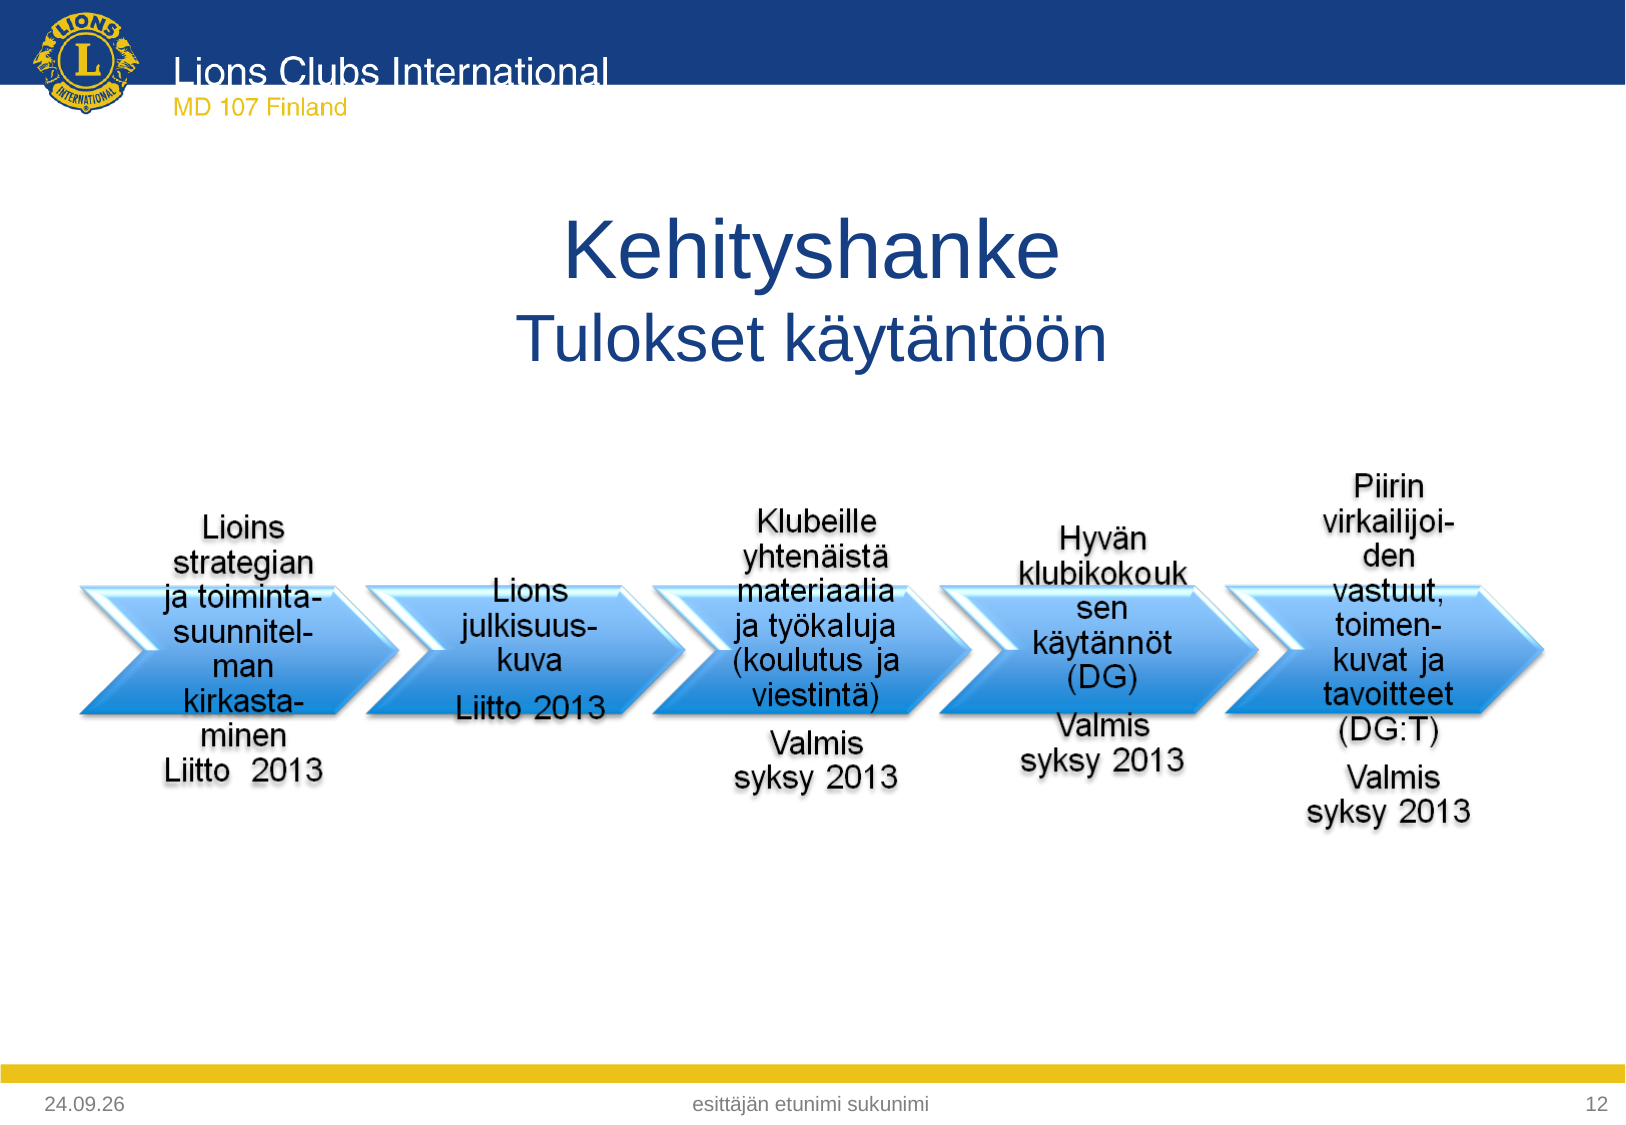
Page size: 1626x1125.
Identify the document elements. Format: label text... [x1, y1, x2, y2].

text_box esittäjän etunimi sukunimi [409, 1073, 1212, 1125]
picture [0, 0, 1626, 122]
title Kehityshanke Tulokset käytäntöön [81, 151, 1544, 416]
text_box 25.03.19 [29, 1072, 268, 1125]
picture [71, 416, 1553, 885]
text_box <numero> [1243, 1073, 1624, 1125]
